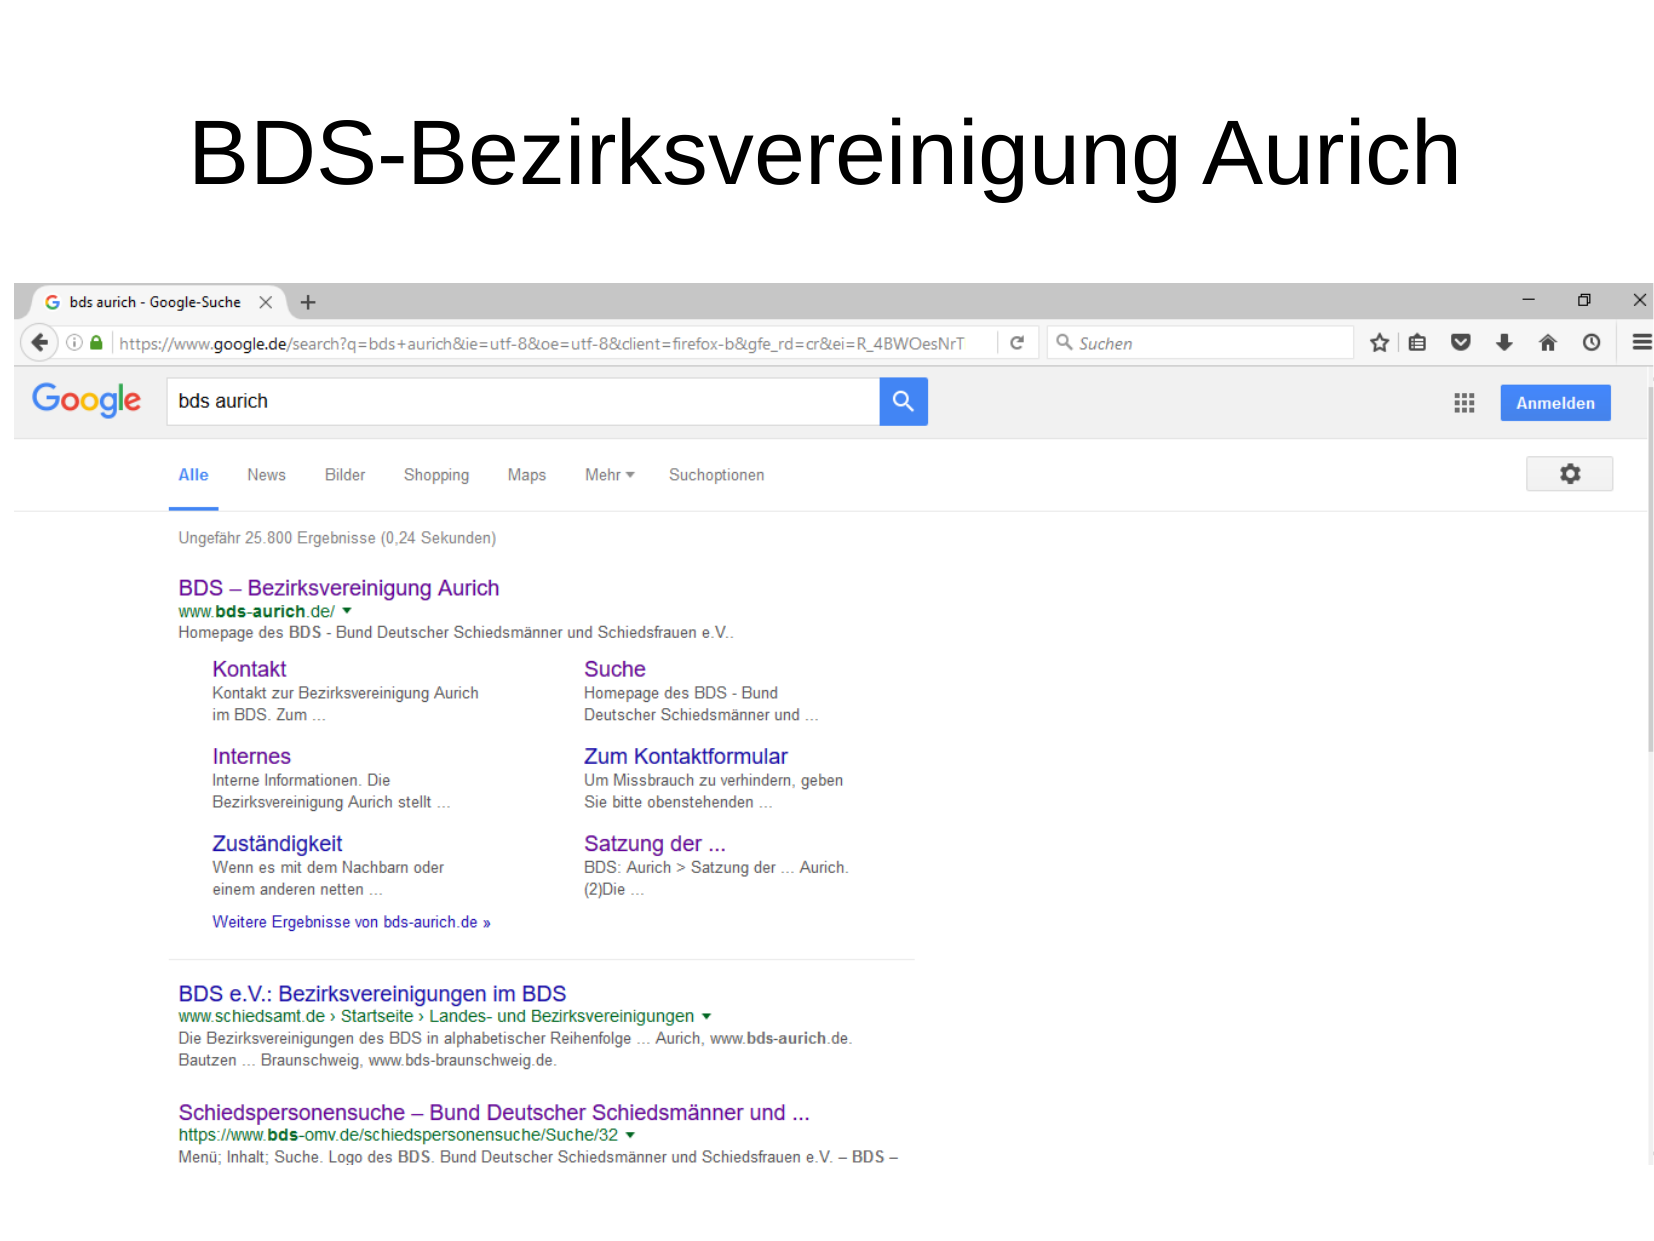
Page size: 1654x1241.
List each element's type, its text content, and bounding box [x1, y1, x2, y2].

picture [14, 283, 1654, 1165]
title BDS-Bezirksvereinigung Aurich [82, 49, 1571, 257]
